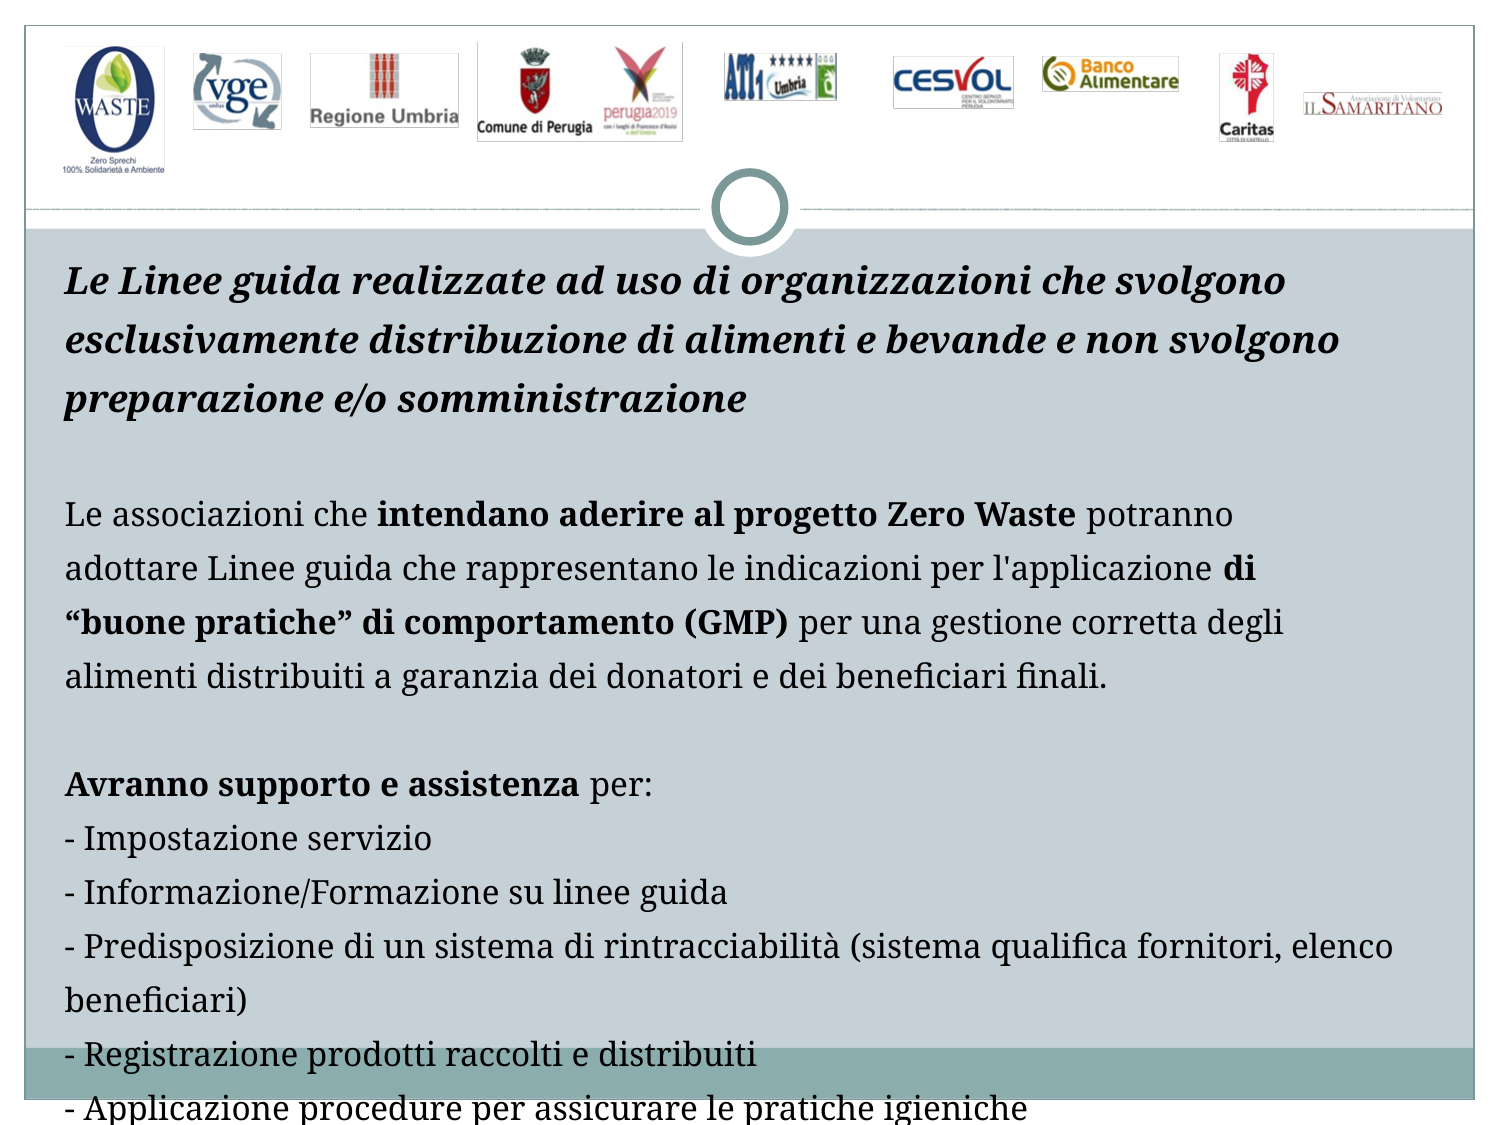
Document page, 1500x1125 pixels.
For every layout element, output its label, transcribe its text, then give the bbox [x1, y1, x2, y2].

picture [53, 42, 1454, 191]
title [49, 0, 1450, 162]
list Le Linee guida realizzate ad uso di organizzazioni che svolgono esclusivamente distribuzione di alimenti e bevande e non svolgono preparazione e/o somministrazione Le associazioni che intendano aderire al progetto Zero Waste potranno adottare Linee guida che rappresentano le indicazioni per l'applicazione di “buone pratiche” di comportamento (GMP) per una gestione corretta degli alimenti distribuiti a garanzia dei donatori e dei beneficiari finali. Avranno supporto e assistenza per: - Impostazione servizio - Informazione/Formazione su linee guida - Predisposizione di un sistema di rintracciabilità (sistema qualifica fornitori, elenco beneficiari) - Registrazione prodotti raccolti e distribuiti - Applicazione procedure per assicurare le pratiche igieniche [49, 249, 1450, 1125]
